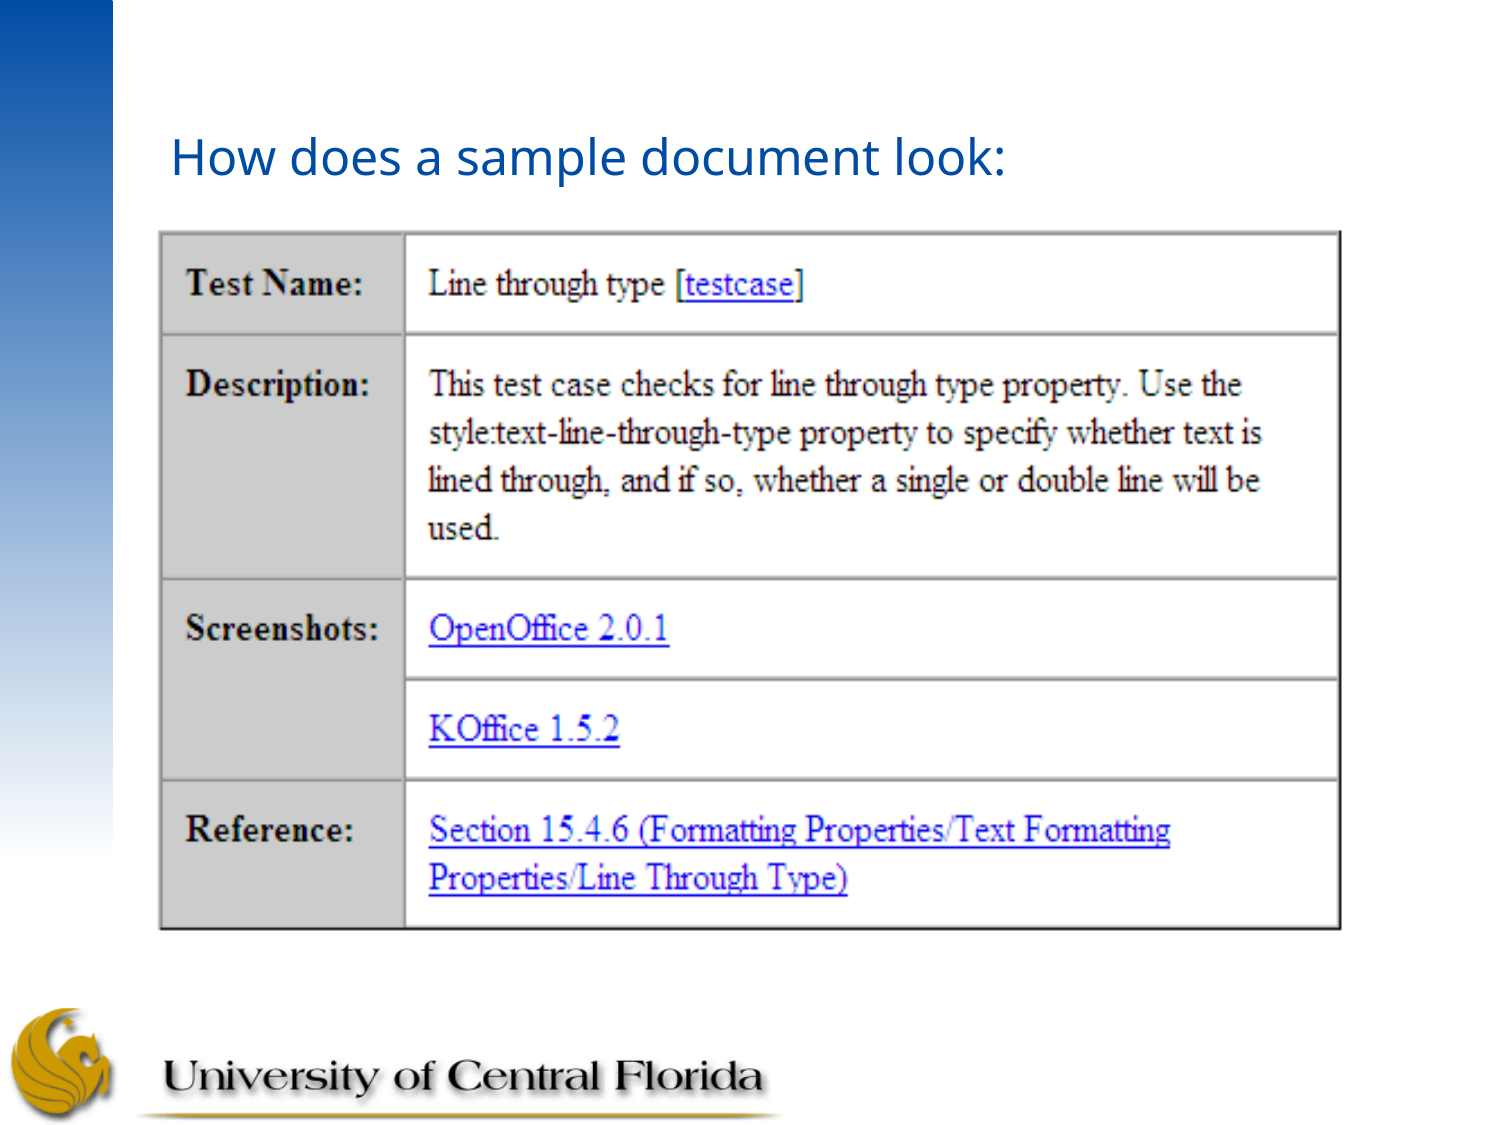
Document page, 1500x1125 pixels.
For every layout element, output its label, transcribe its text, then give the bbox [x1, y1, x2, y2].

title How does a sample document look: [170, 95, 1386, 220]
picture [143, 224, 1351, 938]
picture [0, 998, 124, 1125]
picture [131, 1023, 792, 1125]
